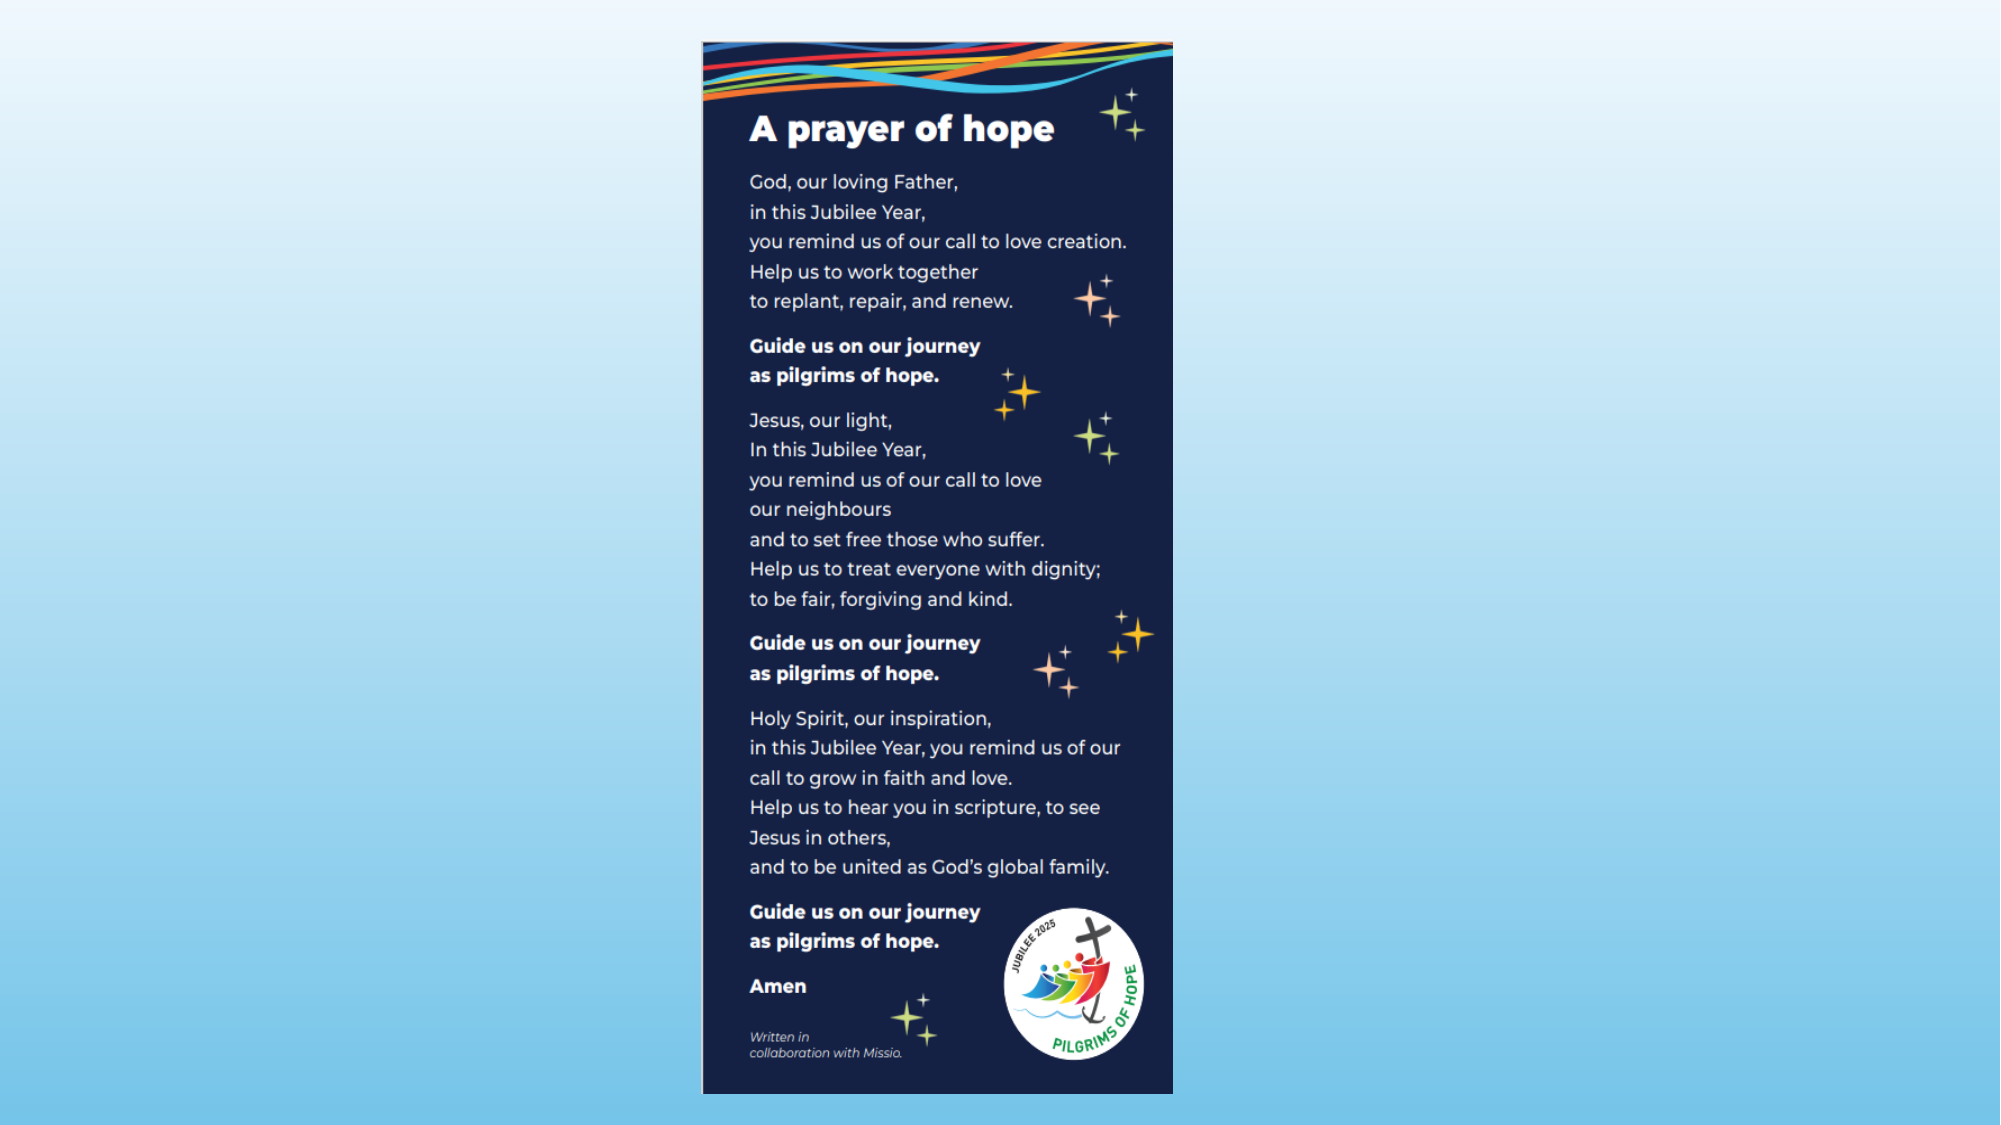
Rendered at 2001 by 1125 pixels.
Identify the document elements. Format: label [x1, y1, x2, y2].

picture [701, 39, 1173, 1094]
